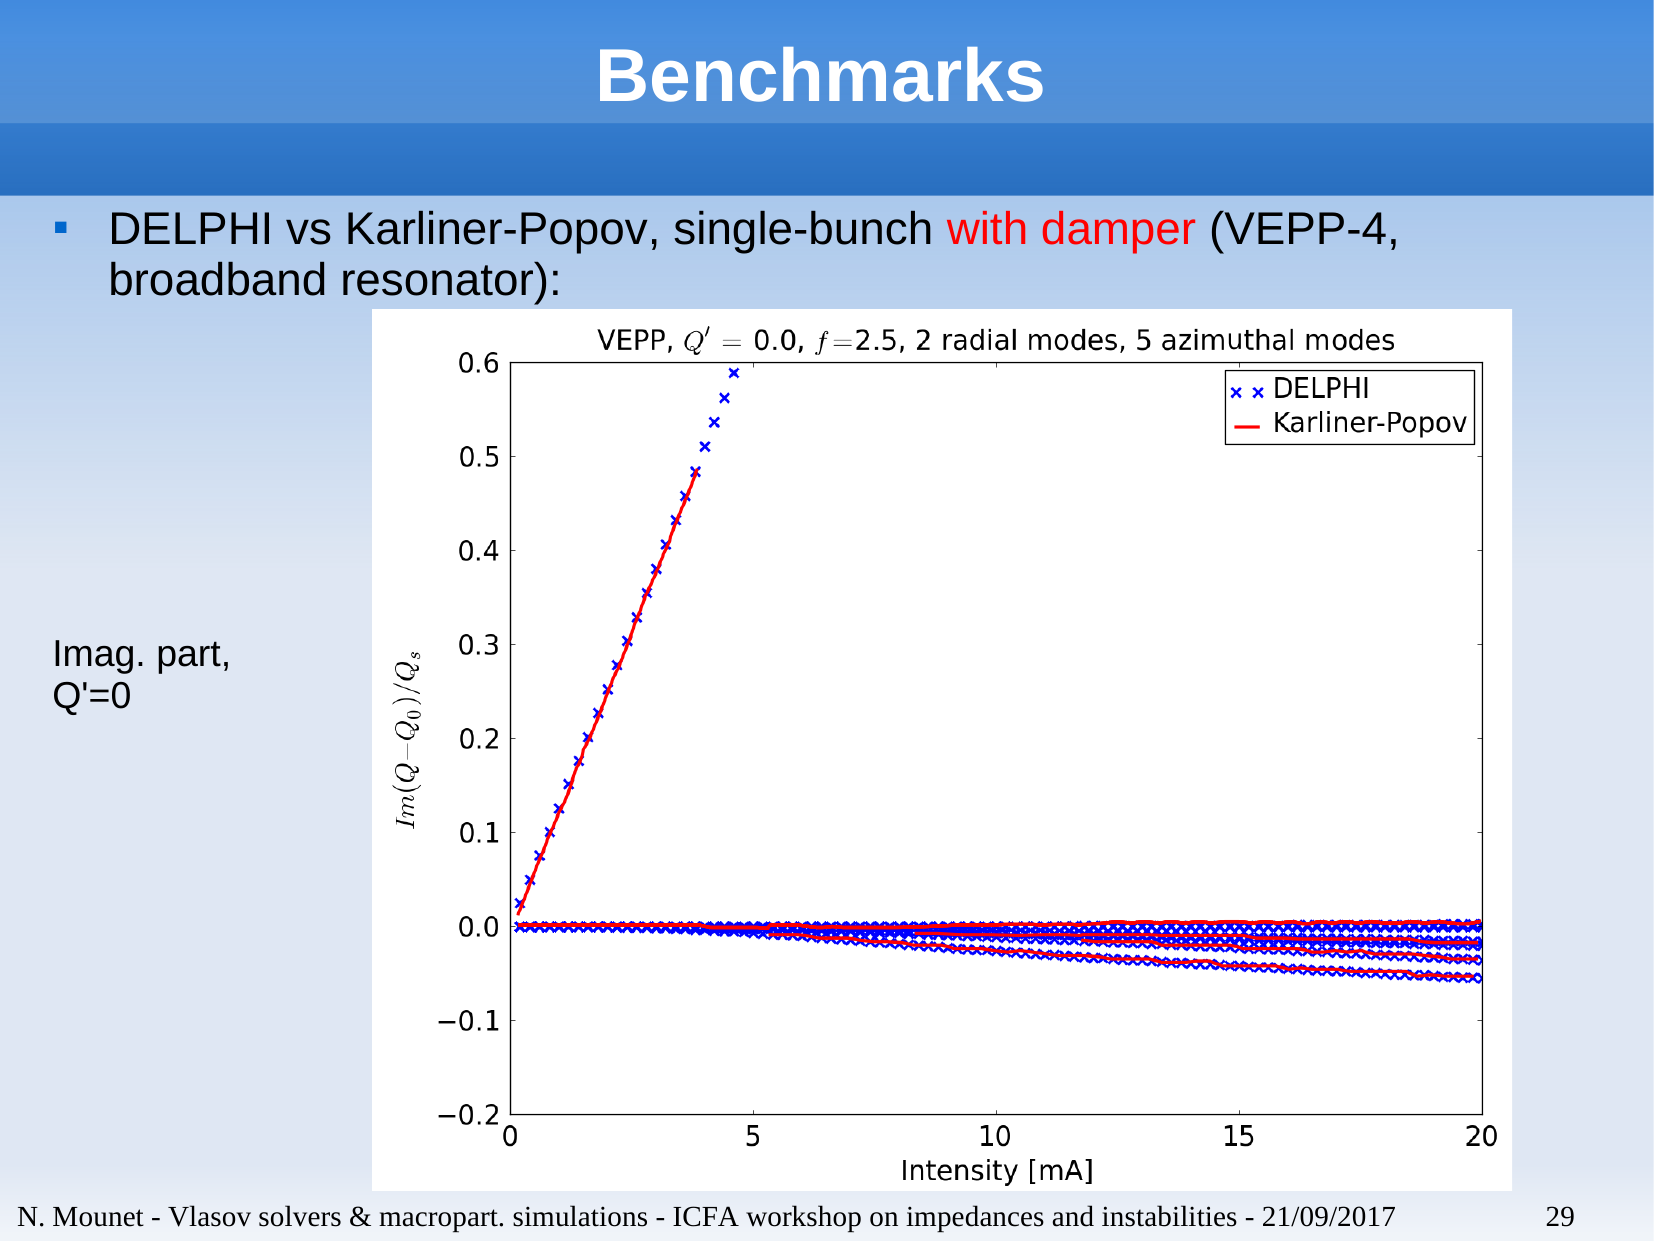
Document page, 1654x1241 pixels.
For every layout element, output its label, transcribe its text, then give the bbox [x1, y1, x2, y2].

list DELPHI vs Karliner-Popov, single-bunch with damper (VEPP-4, broadband resonator): [37, 203, 1613, 1051]
text_box Imag. part, Q'=0 [37, 625, 236, 724]
picture [0, 0, 1654, 1241]
title Benchmarks [76, 1, 1565, 151]
